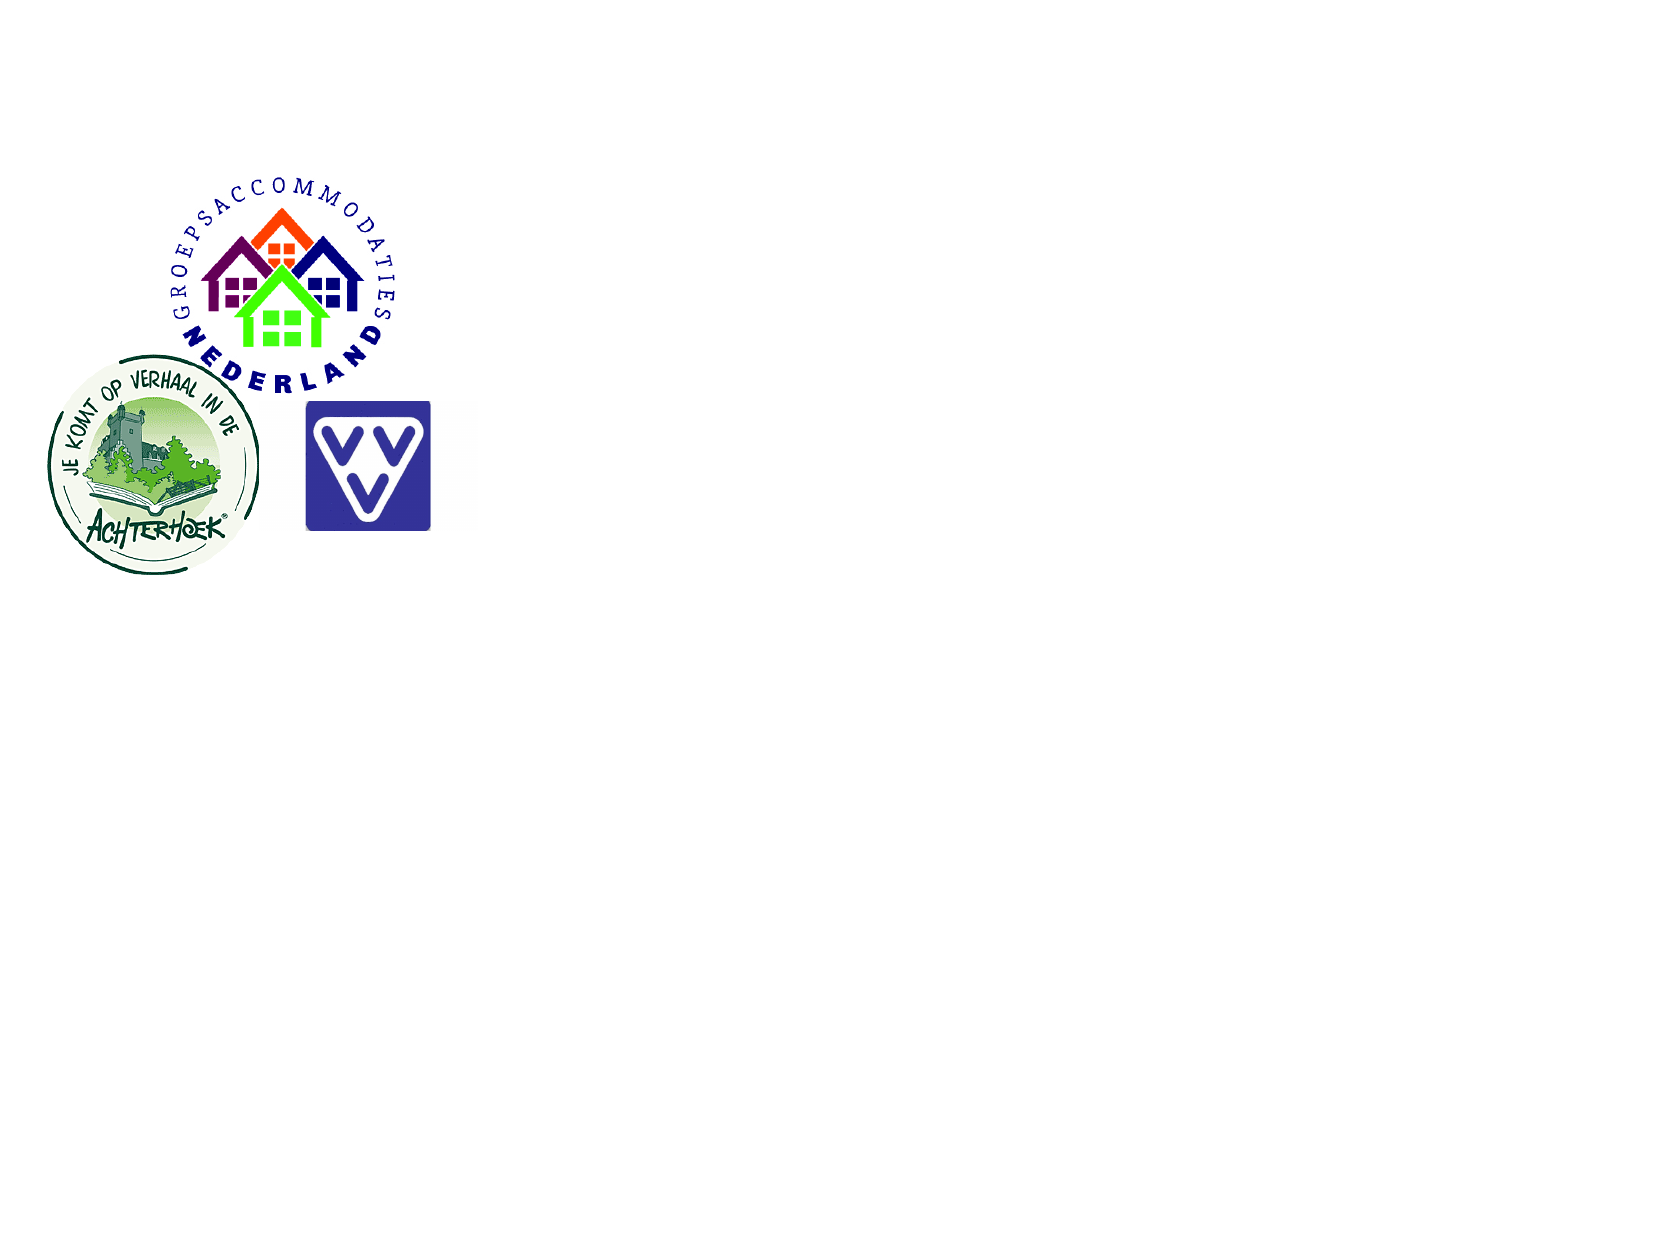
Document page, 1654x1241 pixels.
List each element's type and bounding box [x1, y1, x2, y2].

picture [47, 153, 478, 575]
